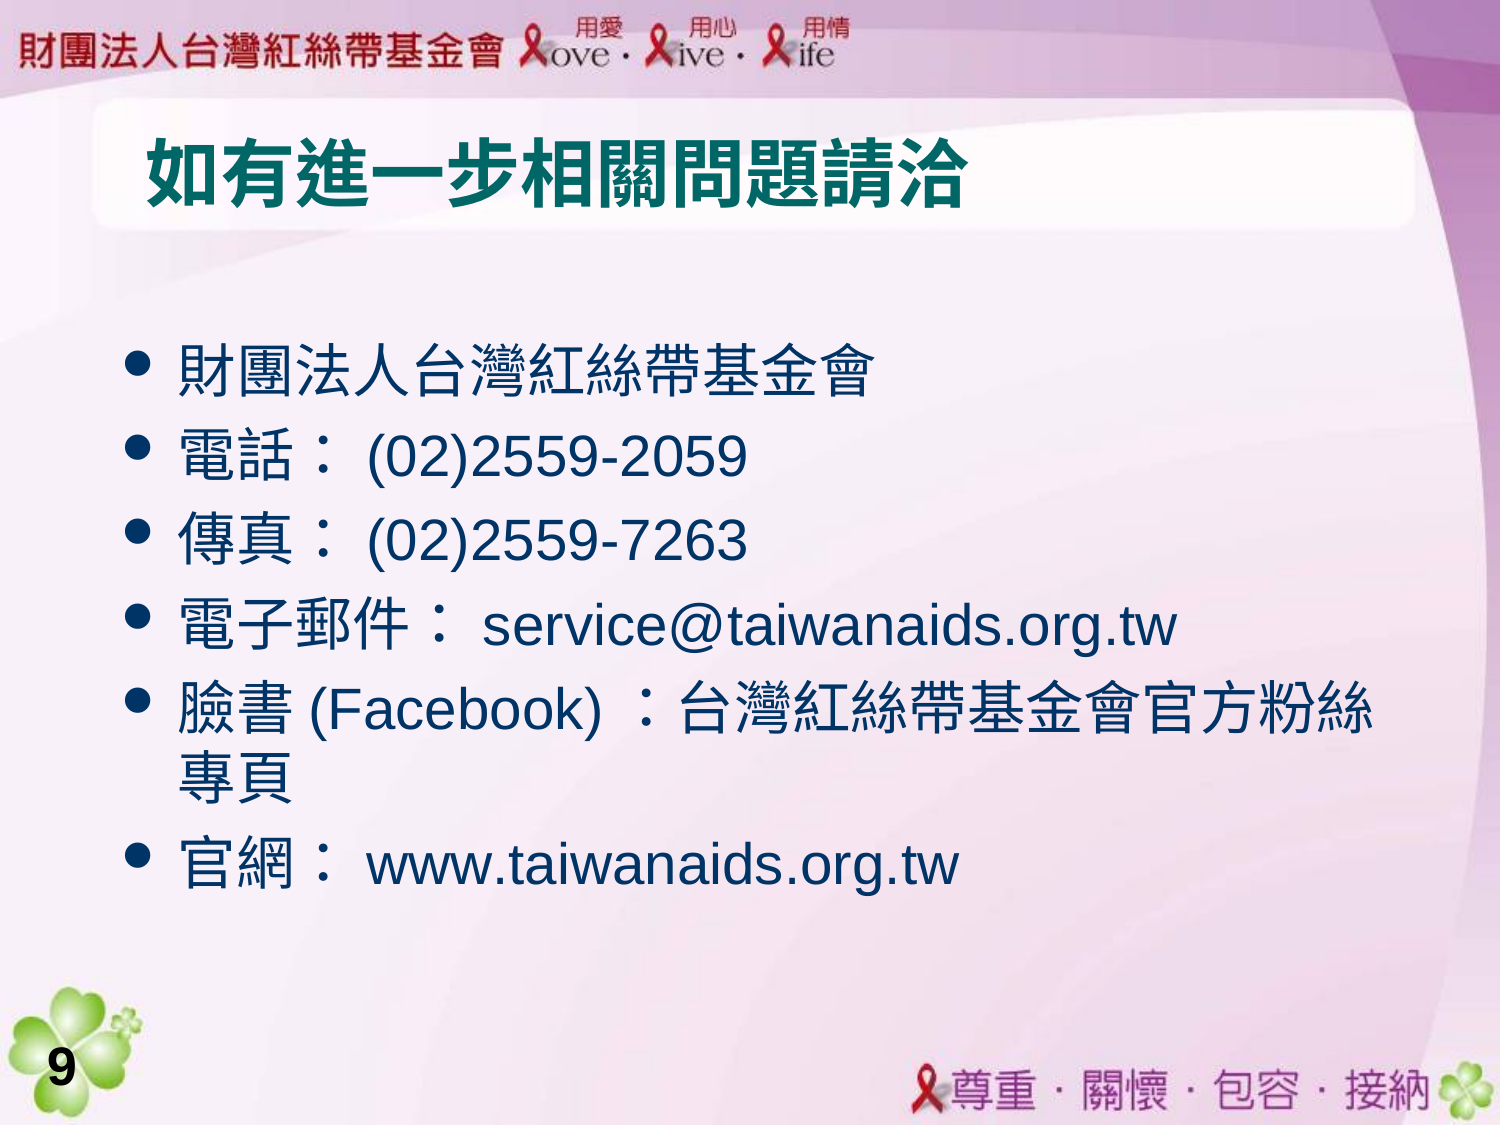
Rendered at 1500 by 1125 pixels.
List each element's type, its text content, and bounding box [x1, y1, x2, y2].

picture [0, 0, 1500, 1125]
list 財團法人台灣紅絲帶基金會 電話：(02)2559-2059 傳真：(02)2559-7263 電子郵件：service@taiwanaids.org.tw 臉書(Facebook)：台灣紅絲帶基金會官方粉絲專頁 官網：www.taiwanaids.org.tw [106, 326, 1442, 907]
text_box <編號> [13, 1023, 111, 1105]
title 如有進一步相關問題請洽 [130, 132, 1418, 226]
